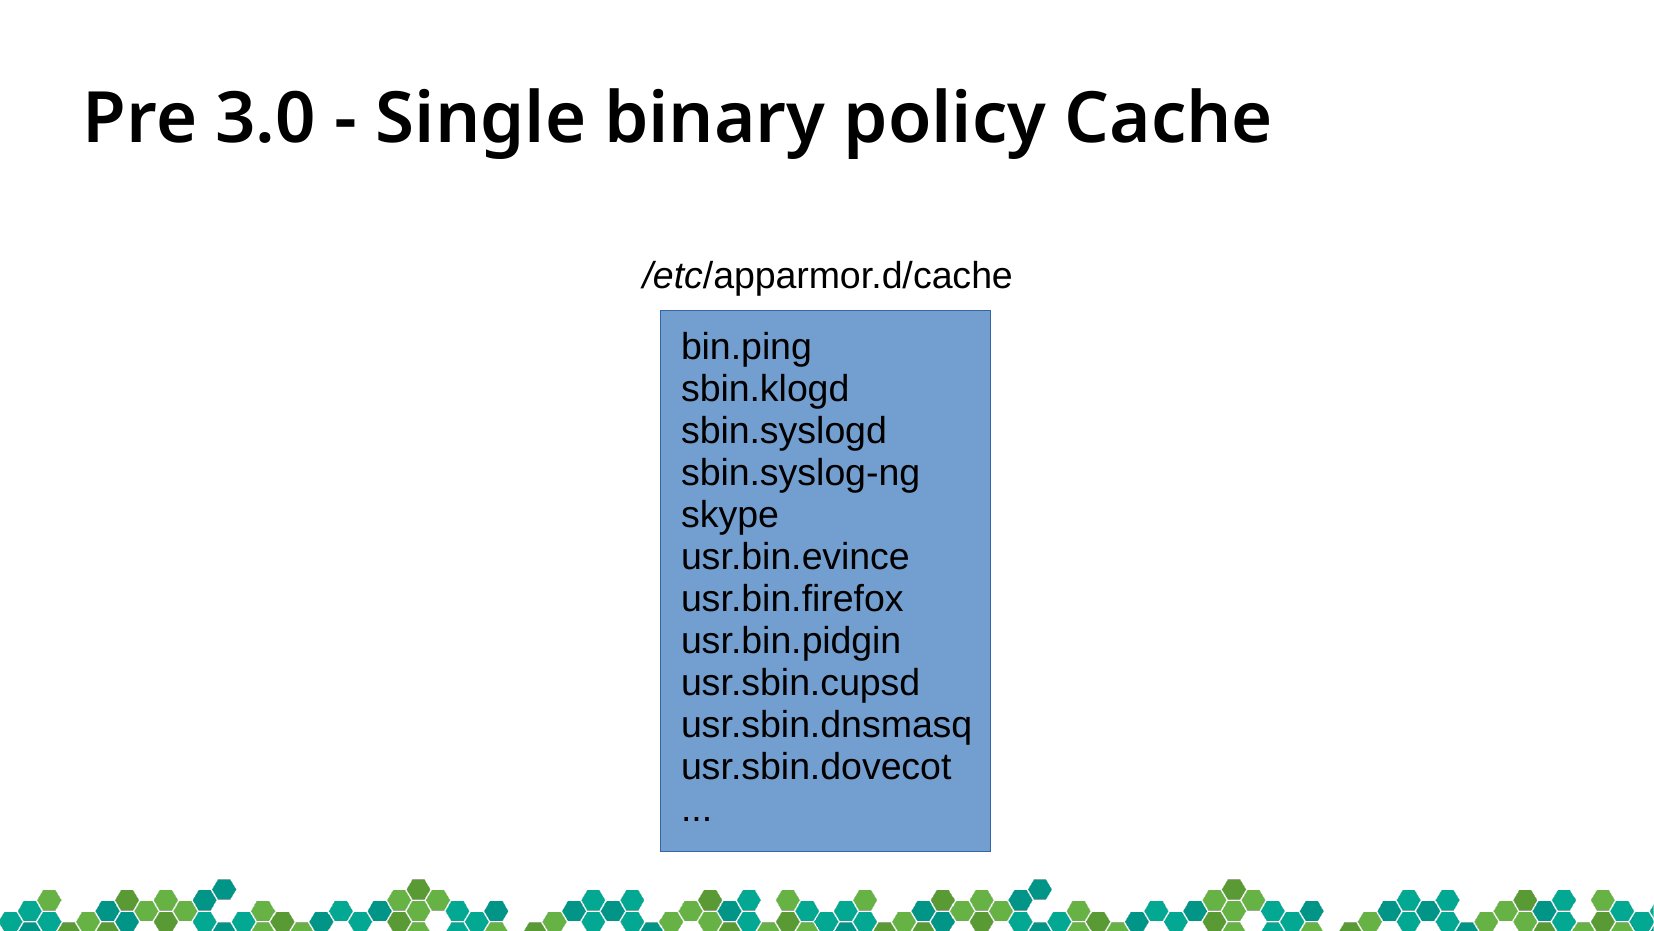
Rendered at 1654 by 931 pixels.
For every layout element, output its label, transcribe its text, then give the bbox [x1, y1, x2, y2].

picture [0, 871, 1654, 931]
text_box bin.ping sbin.klogd sbin.syslogd sbin.syslog-ng skype usr.bin.evince usr.bin.firefox usr.bin.pidgin usr.sbin.cupsd usr.sbin.dnsmasq usr.sbin.dovecot ... [666, 318, 988, 880]
text_box /etc/apparmor.d/cache [627, 247, 1028, 305]
title Pre 3.0 - Single binary policy Cache [82, 37, 1571, 193]
text_box [660, 310, 991, 852]
